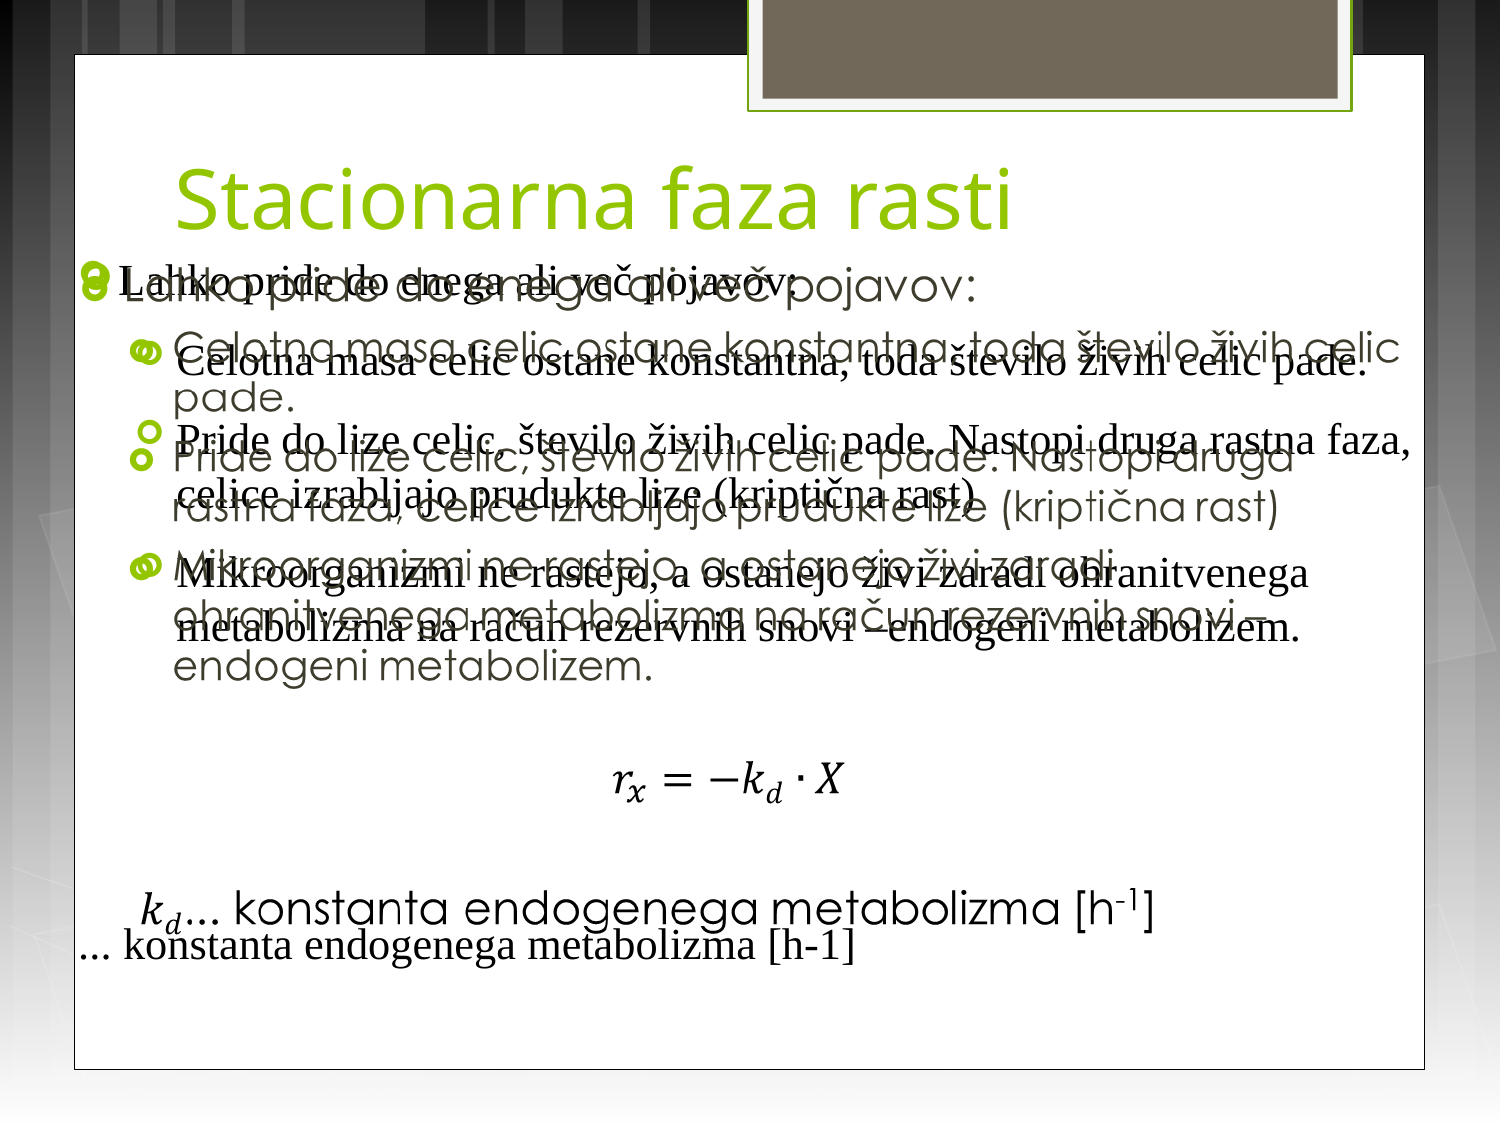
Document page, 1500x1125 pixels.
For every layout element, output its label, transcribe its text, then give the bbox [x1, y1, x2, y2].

list [53, 243, 1436, 988]
title Stacionarna faza rasti [159, 66, 1312, 243]
